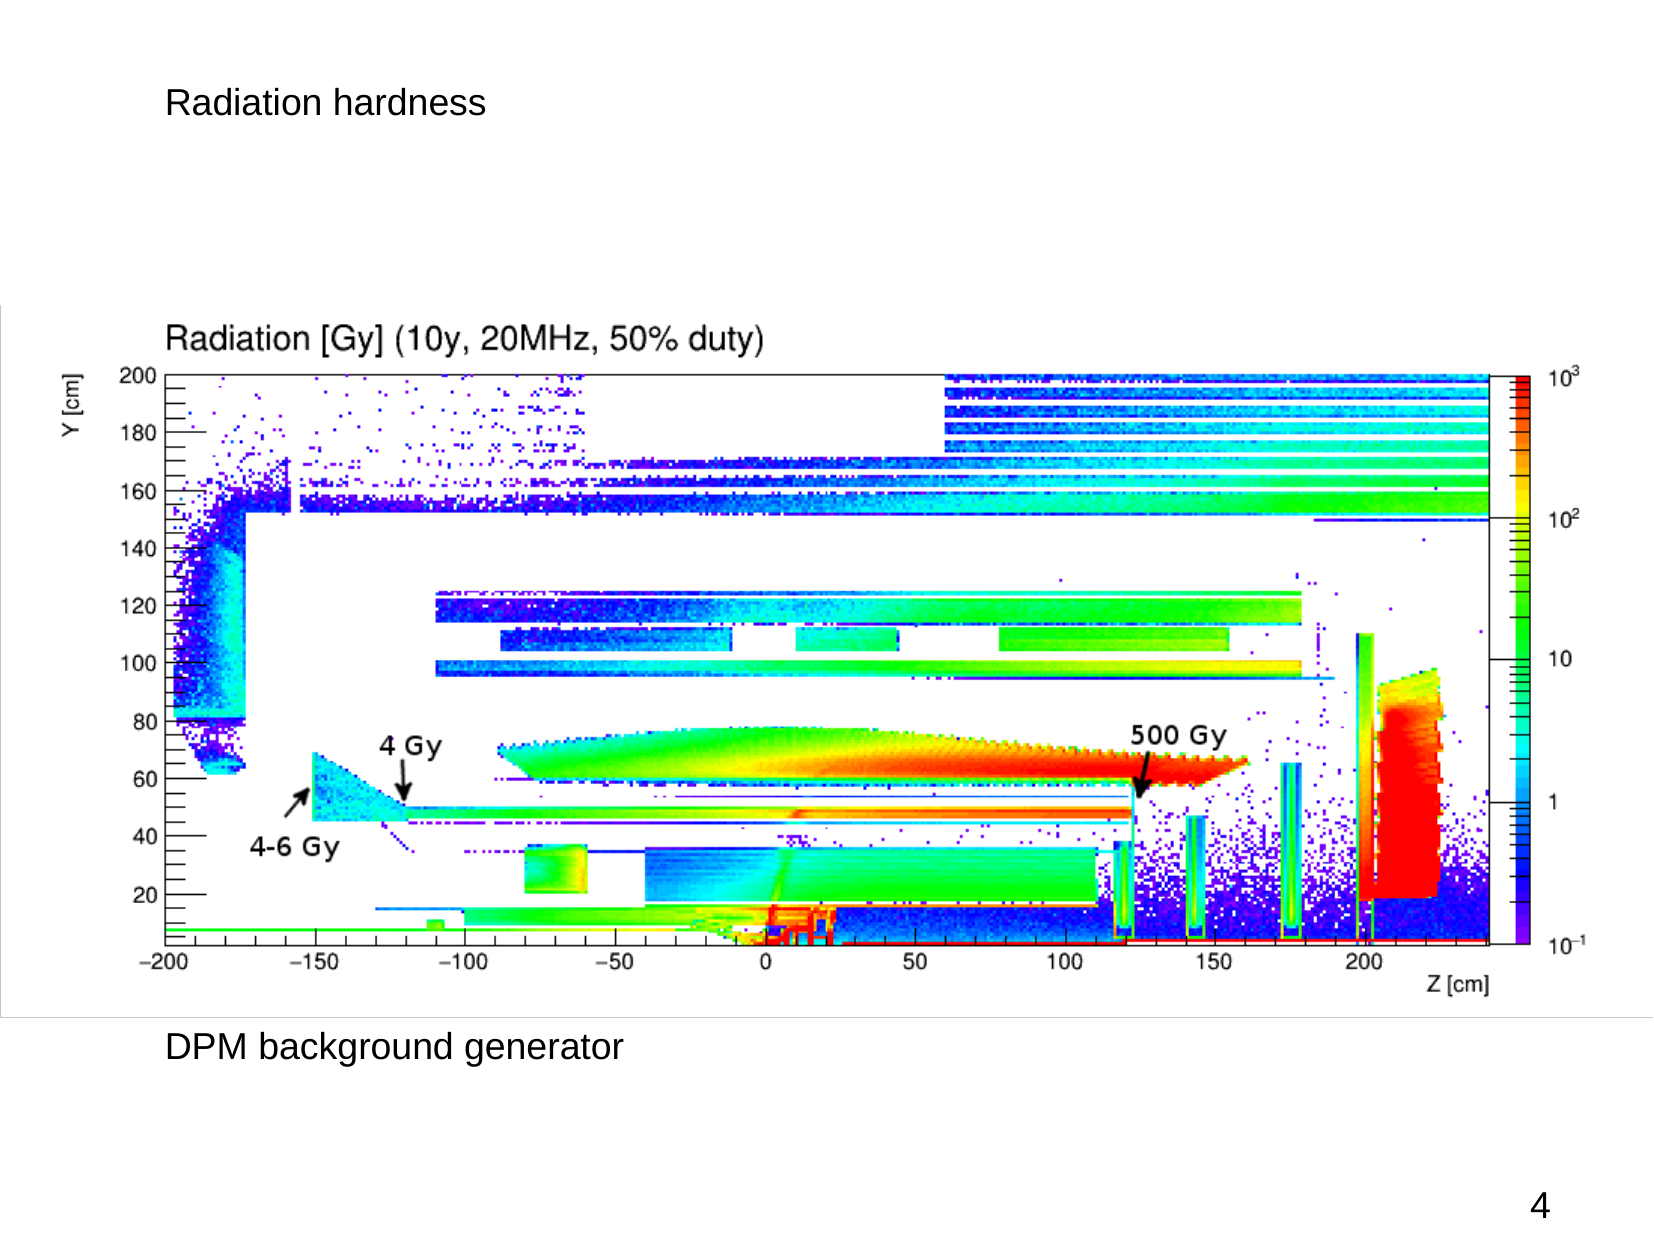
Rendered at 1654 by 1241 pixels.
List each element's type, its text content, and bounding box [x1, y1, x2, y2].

text_box Radiation hardness [150, 75, 502, 135]
picture [0, 305, 1653, 1019]
text_box DPM background generator [150, 1018, 639, 1079]
